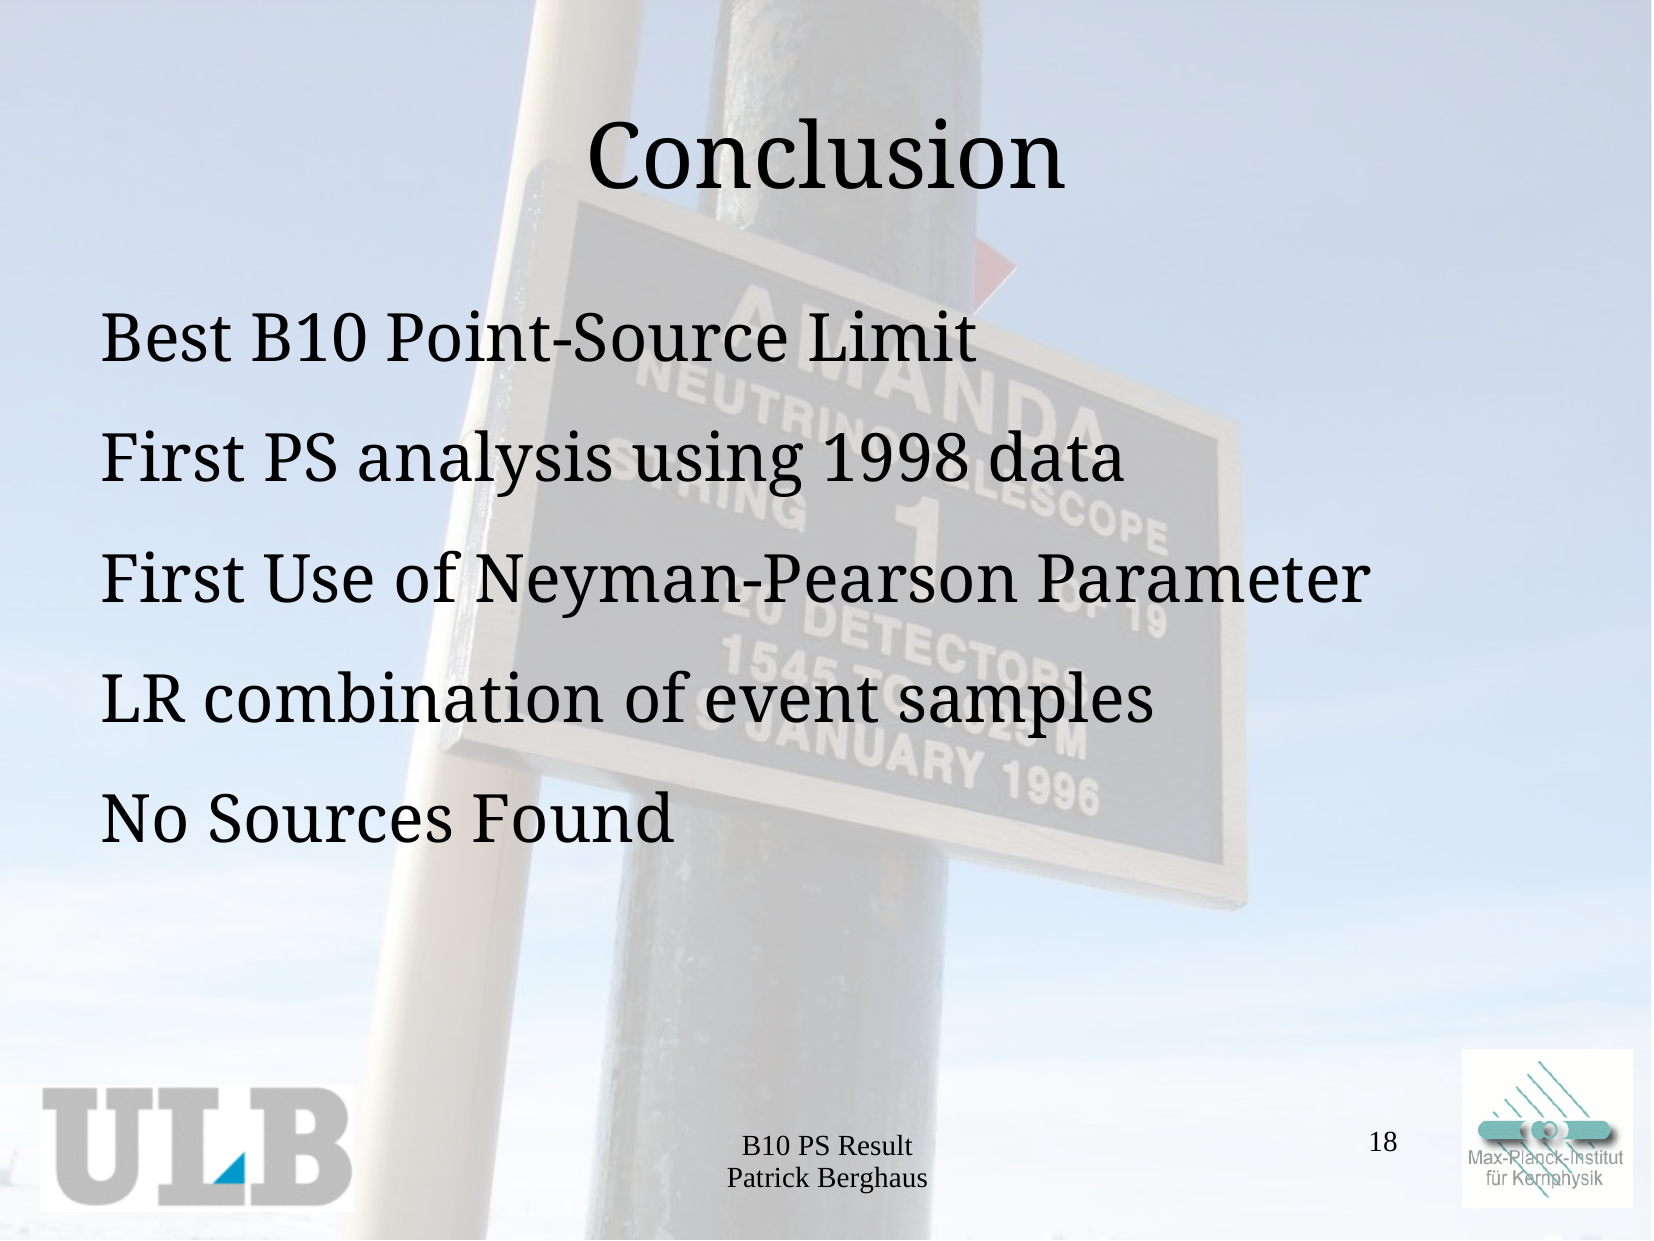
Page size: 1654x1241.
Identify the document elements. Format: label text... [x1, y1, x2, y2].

title Conclusion [82, 49, 1571, 257]
list Best B10 Point-Source Limit First PS analysis using 1998 data First Use of Neyman-Pearson Parameter LR combination of event samples No Sources Found [82, 290, 1571, 1109]
picture [1462, 1049, 1633, 1208]
picture [40, 1085, 354, 1212]
